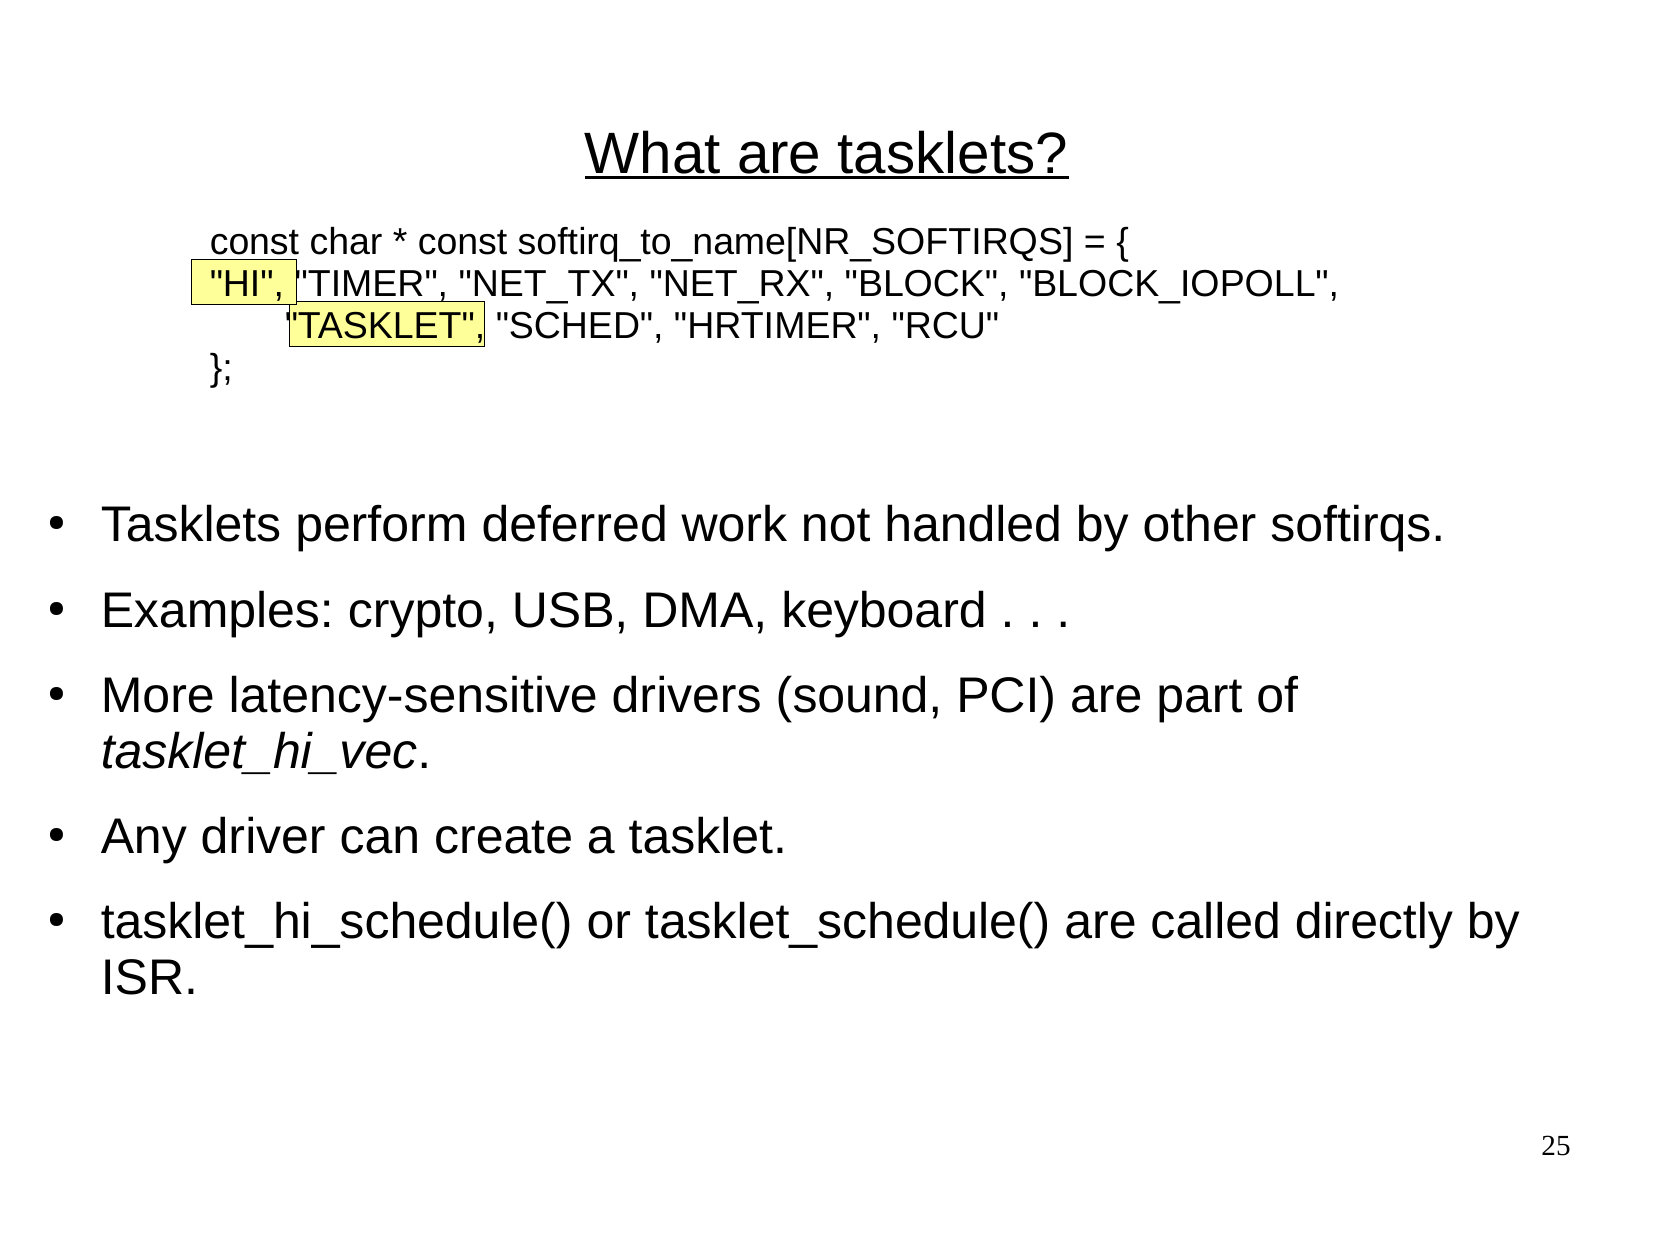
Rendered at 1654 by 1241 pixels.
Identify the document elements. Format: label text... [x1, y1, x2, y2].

title What are tasklets? [82, 49, 1571, 257]
text_box [191, 259, 195, 305]
list Tasklets perform deferred work not handled by other softirqs. Examples: crypto, USB, DMA, keyboard . . . More latency-sensitive drivers (sound, PCI) are part of tasklet_hi_vec. Any driver can create a tasklet. tasklet_hi_schedule() or tasklet_schedule() are called directly by ISR. [30, 411, 1590, 1006]
text_box const char * const softirq_to_name[NR_SOFTIRQS] = { "HI", "TIMER", "NET_TX", "NET_RX", "BLOCK", "BLOCK_IOPOLL", "TASKLET", "SCHED", "HRTIMER", "RCU" }; [195, 212, 1456, 396]
